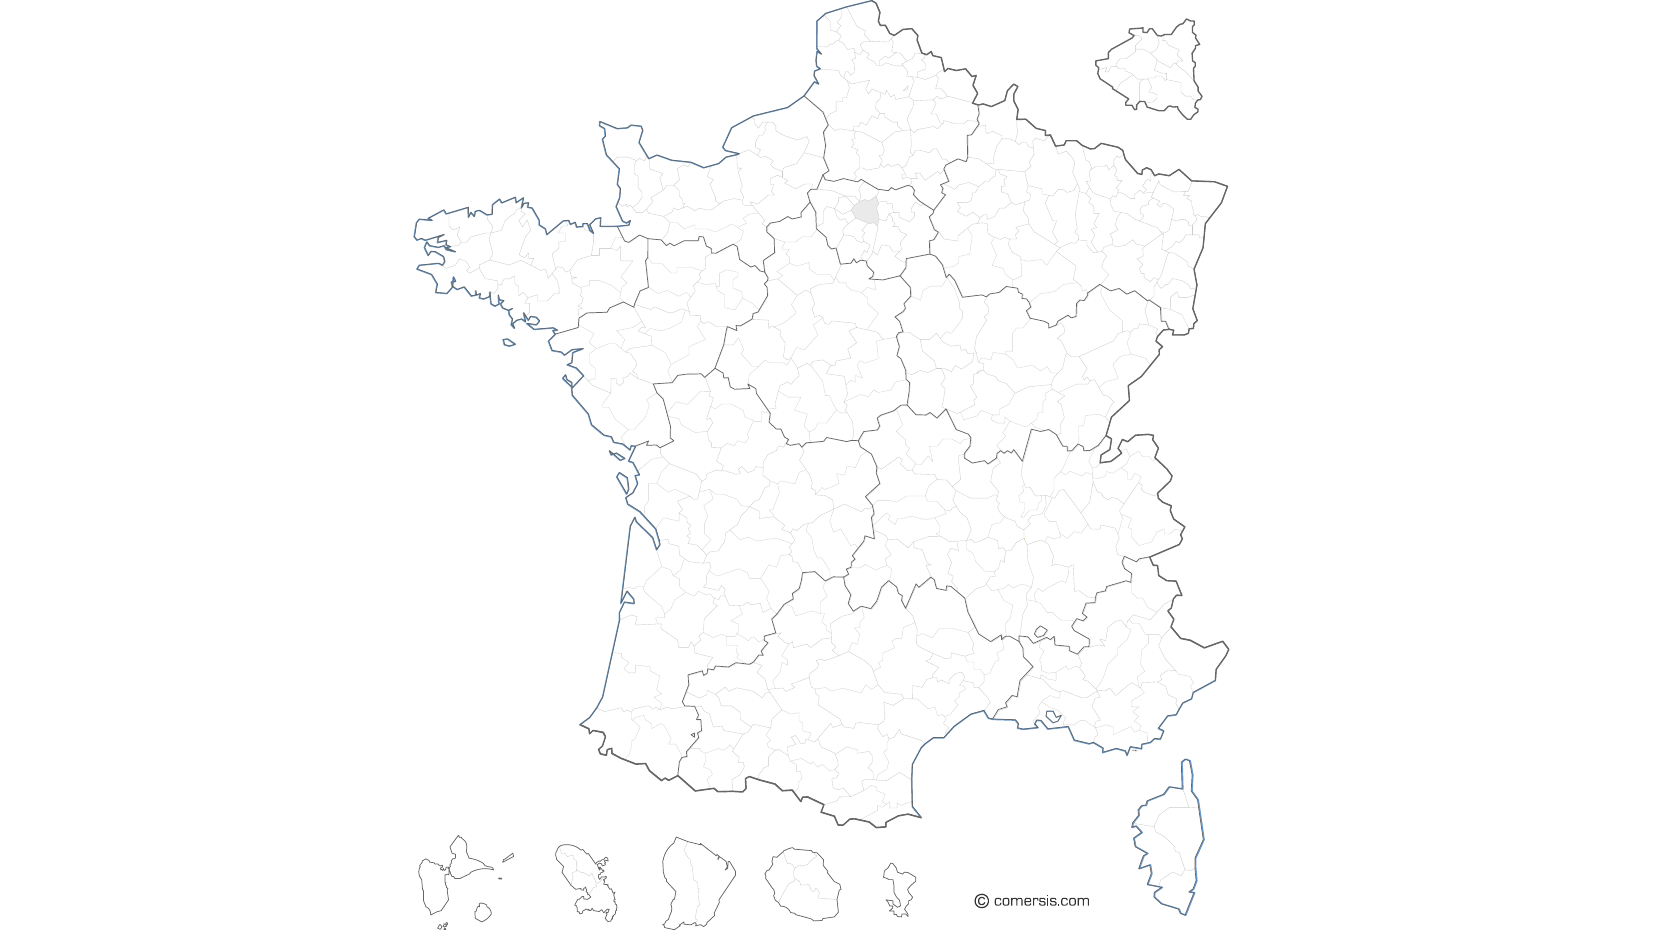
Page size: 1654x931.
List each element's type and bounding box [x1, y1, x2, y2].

text_box [414, 0, 1229, 828]
text_box [619, 475, 627, 491]
text_box [1134, 788, 1202, 913]
text_box [885, 864, 915, 916]
text_box [557, 846, 616, 920]
text_box [476, 904, 490, 921]
text_box [1024, 897, 1032, 906]
text_box [1050, 897, 1057, 906]
text_box [1183, 761, 1198, 807]
text_box [994, 897, 1010, 906]
text_box [1061, 897, 1068, 906]
text_box [420, 860, 448, 913]
text_box [664, 839, 735, 929]
text_box [1011, 897, 1023, 906]
text_box [766, 849, 840, 920]
text_box [1069, 897, 1076, 906]
text_box [974, 893, 989, 909]
text_box [1033, 897, 1046, 906]
text_box [1077, 897, 1089, 906]
text_box [450, 838, 488, 878]
text_box [1097, 21, 1200, 118]
